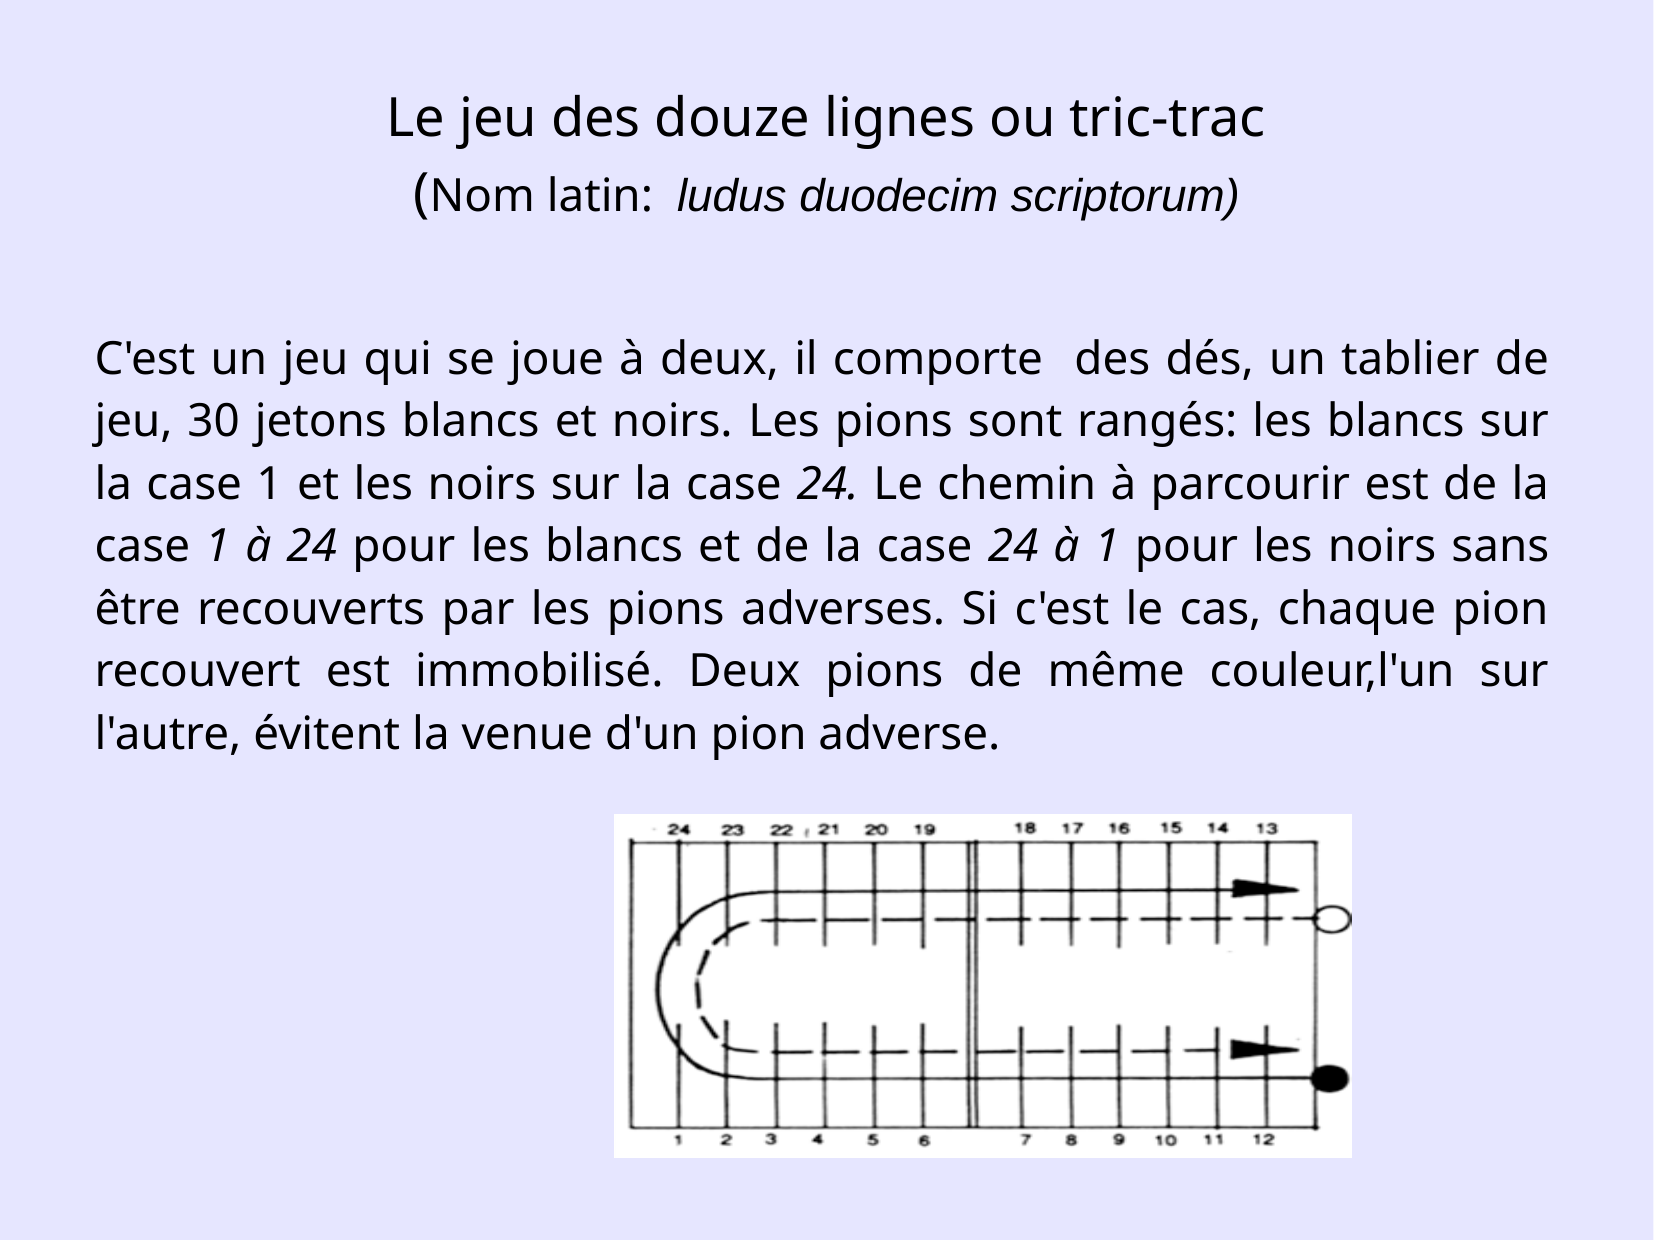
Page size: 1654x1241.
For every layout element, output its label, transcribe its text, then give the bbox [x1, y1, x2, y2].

list C'est un jeu qui se joue à deux, il comporte des dés, un tablier de jeu, 30 jetons blancs et noirs. Les pions sont rangés: les blancs sur la case 1 et les noirs sur la case 24. Le chemin à parcourir est de la case 1 à 24 pour les blancs et de la case 24 à 1 pour les noirs sans être recouverts par les pions adverses. Si c'est le cas, chaque pion recouvert est immobilisé. Deux pions de même couleur,l'un sur l'autre, évitent la venue d'un pion adverse. [94, 244, 1550, 1063]
picture [614, 814, 1352, 1158]
title Le jeu des douze lignes ou tric-trac (Nom latin: ludus duodecim scriptorum) [82, 49, 1571, 257]
